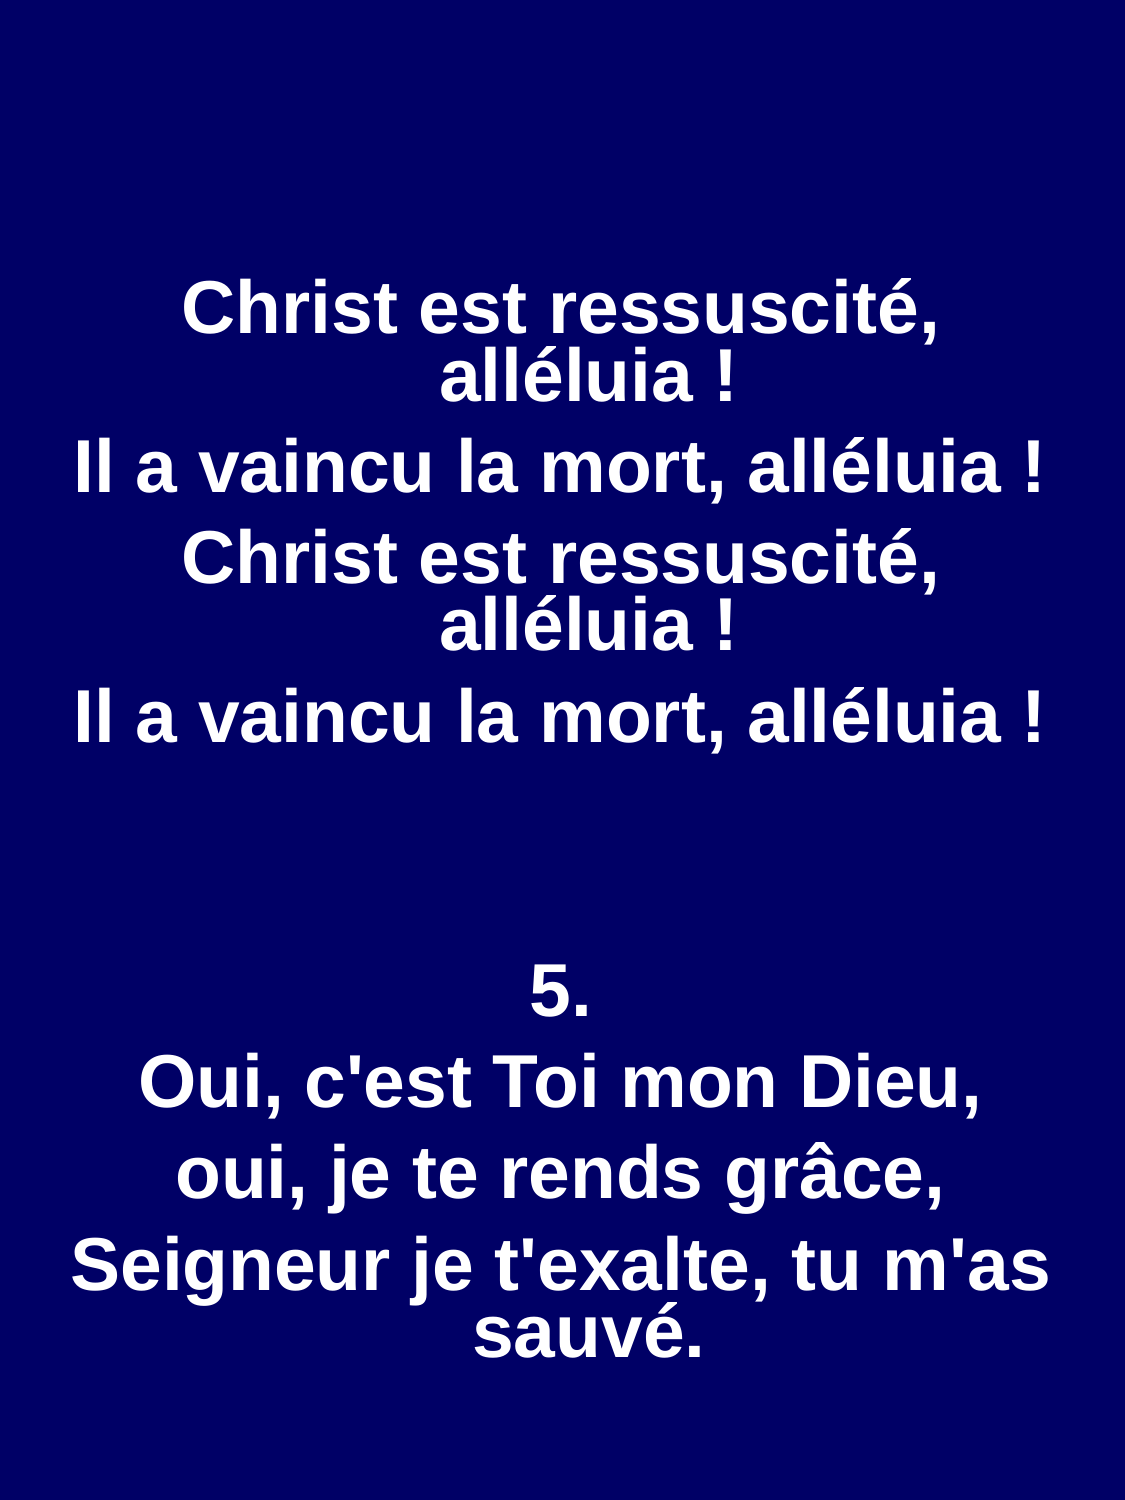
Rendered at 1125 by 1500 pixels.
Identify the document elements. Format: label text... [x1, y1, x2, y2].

text_box Christ est ressuscité, alléluia ! Il a vaincu la mort, alléluia ! Christ est ressuscité, alléluia ! Il a vaincu la mort, alléluia ! 5. Oui, c'est Toi mon Dieu, oui, je te rends grâce, Seigneur je t'exalte, tu m'as sauvé. [11, 35, 1111, 1441]
